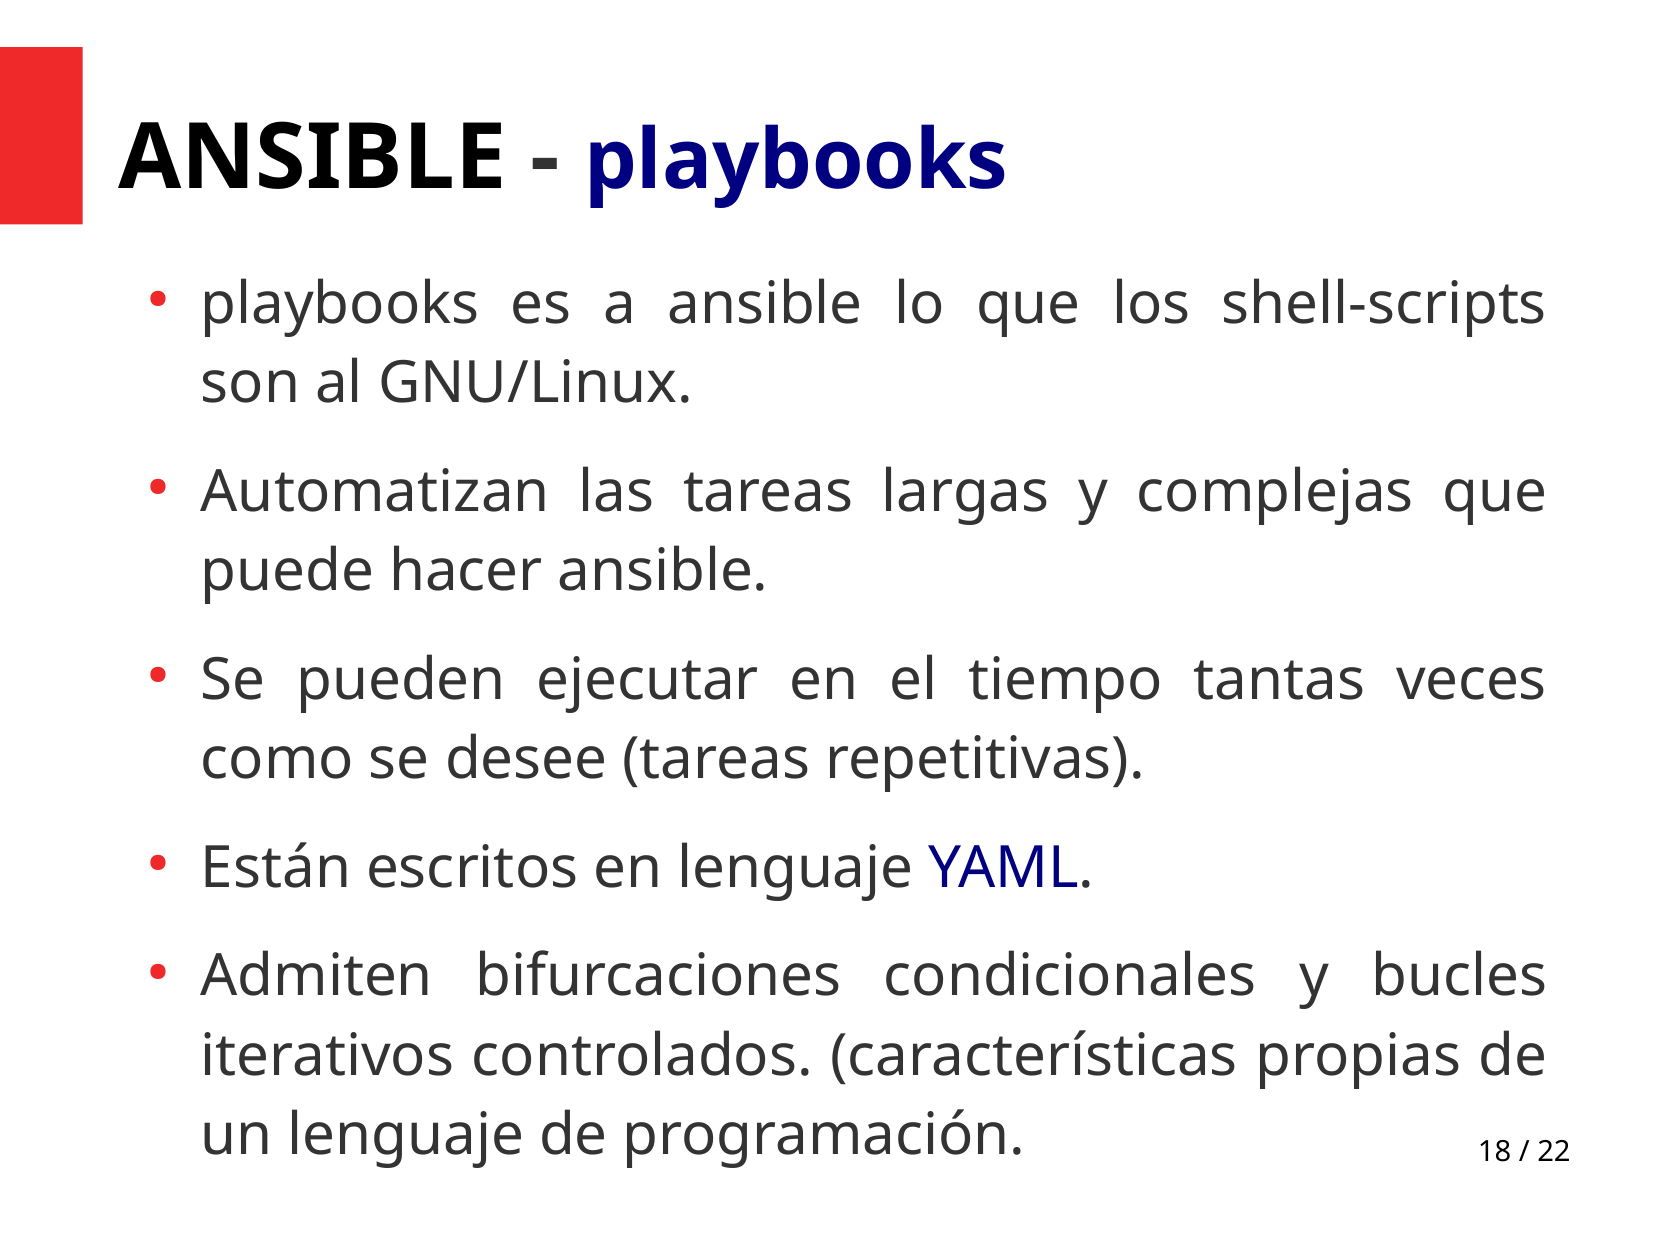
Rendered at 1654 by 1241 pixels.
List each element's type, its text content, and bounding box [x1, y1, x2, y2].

title ANSIBLE - playbooks [118, 49, 1571, 257]
list playbooks es a ansible lo que los shell-scripts son al GNU/Linux. Automatizan las tareas largas y complejas que puede hacer ansible. Se pueden ejecutar en el tiempo tantas veces como se desee (tareas repetitivas). Están escritos en lenguaje YAML. Admiten bifurcaciones condicionales y bucles iterativos controlados. (características propias de un lenguaje de programación. [129, 261, 1548, 1193]
